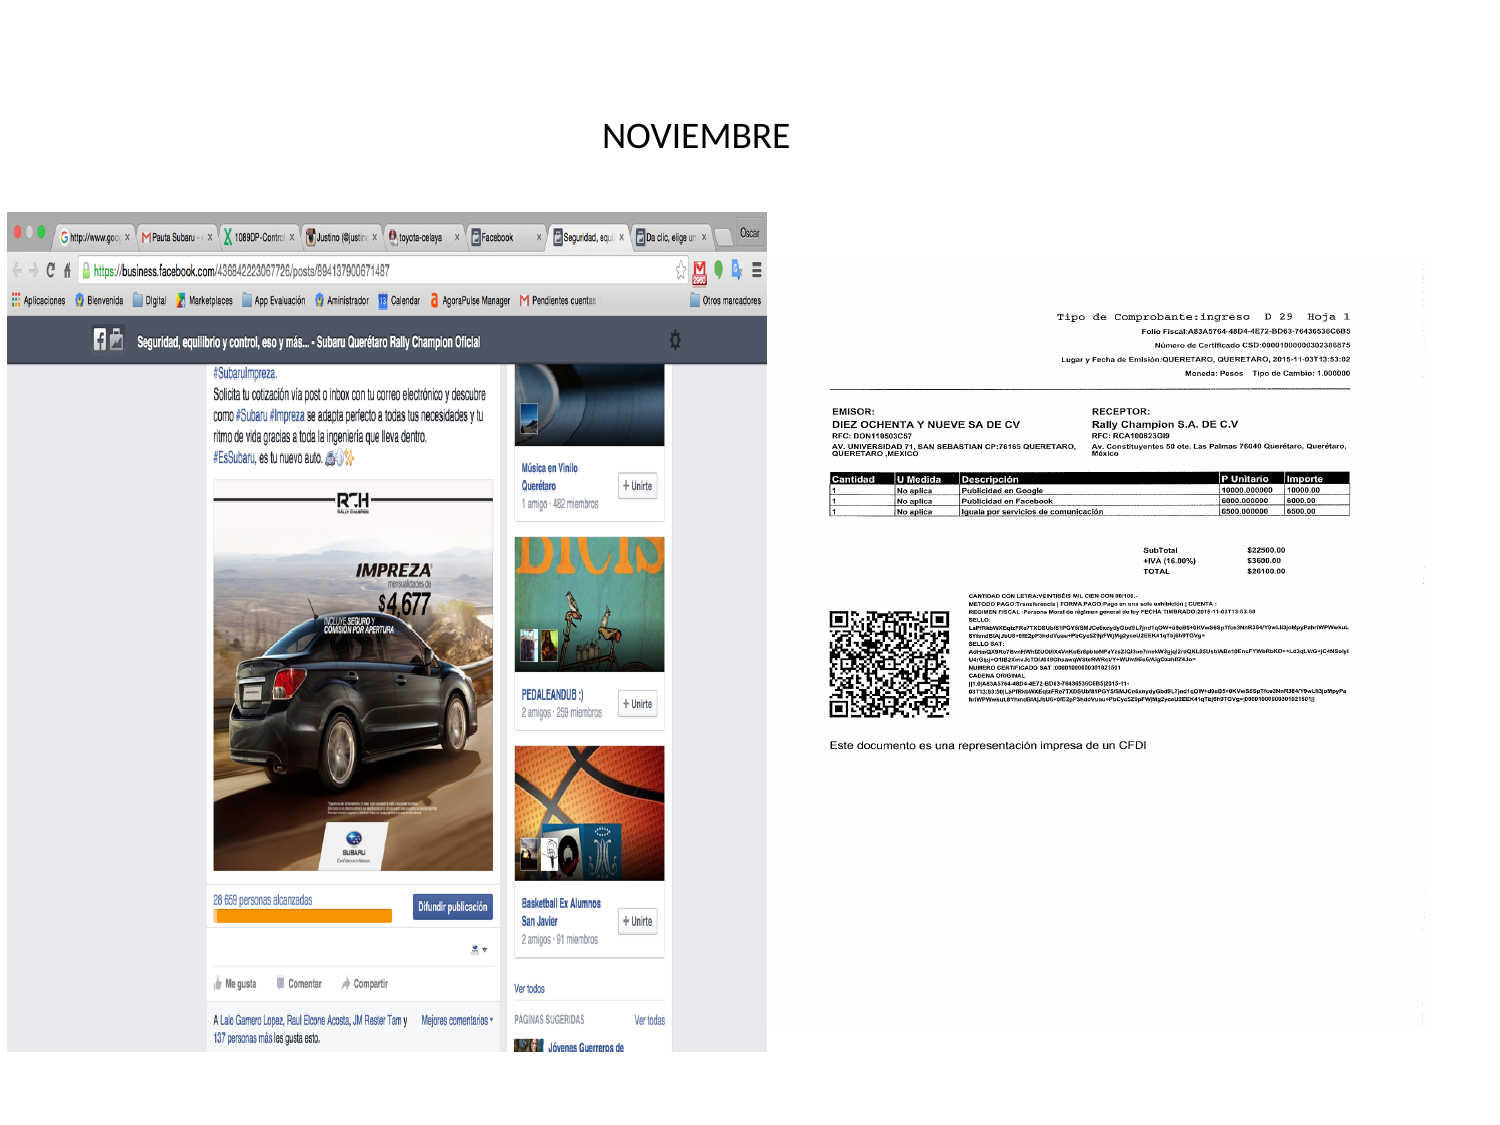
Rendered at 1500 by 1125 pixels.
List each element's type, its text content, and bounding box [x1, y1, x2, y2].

picture [7, 212, 1426, 1052]
title NOVIEMBRE [75, 44, 1425, 233]
